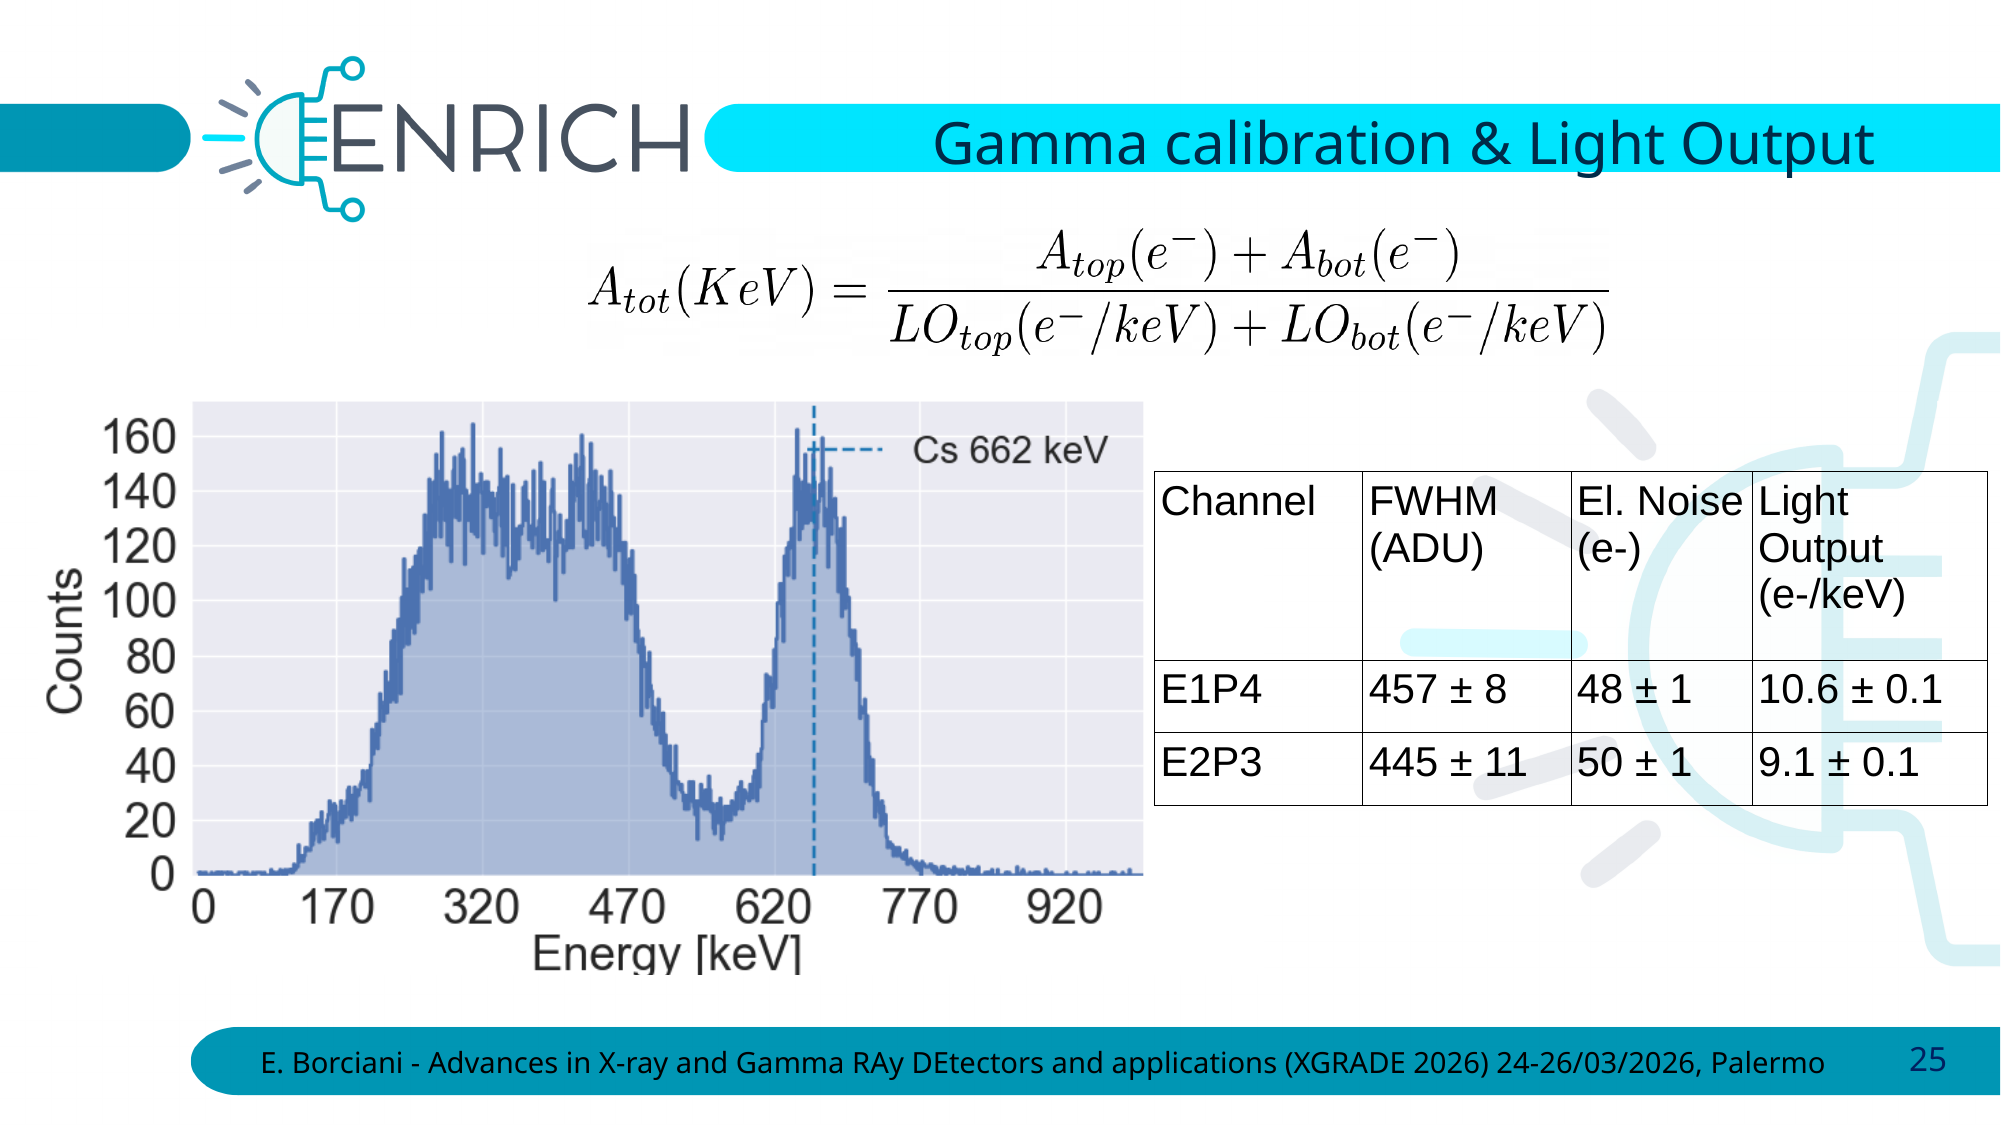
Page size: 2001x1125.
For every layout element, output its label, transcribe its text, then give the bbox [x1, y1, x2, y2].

table_cell 9.1 ± 0.1 [1753, 733, 1987, 805]
table_cell 48 ± 1 [1572, 661, 1752, 732]
table_header FWHM (ADU) [1363, 472, 1571, 660]
table_header El. Noise (e-) [1572, 472, 1752, 660]
picture [0, 0, 2001, 1125]
table_header Light Output (e-/keV) [1753, 472, 1987, 660]
table_cell 457 ± 8 [1363, 661, 1571, 732]
table_header Channel [1155, 472, 1362, 660]
table_cell E2P3 [1155, 733, 1362, 805]
table_cell E1P4 [1155, 661, 1362, 732]
table_cell 445 ± 11 [1363, 733, 1571, 805]
slide_number <number> [1512, 1031, 1963, 1092]
text_box Gamma calibration & Light Output [917, 98, 2000, 184]
table_cell 10.6 ± 0.1 [1753, 661, 1987, 732]
table_cell 50 ± 1 [1572, 733, 1752, 805]
text_box E. Borciani - Advances in X-ray and Gamma RAy DEtectors and applications (XGRADE 2026) 24-26/03/2026, Palermo [137, 1037, 1950, 1087]
